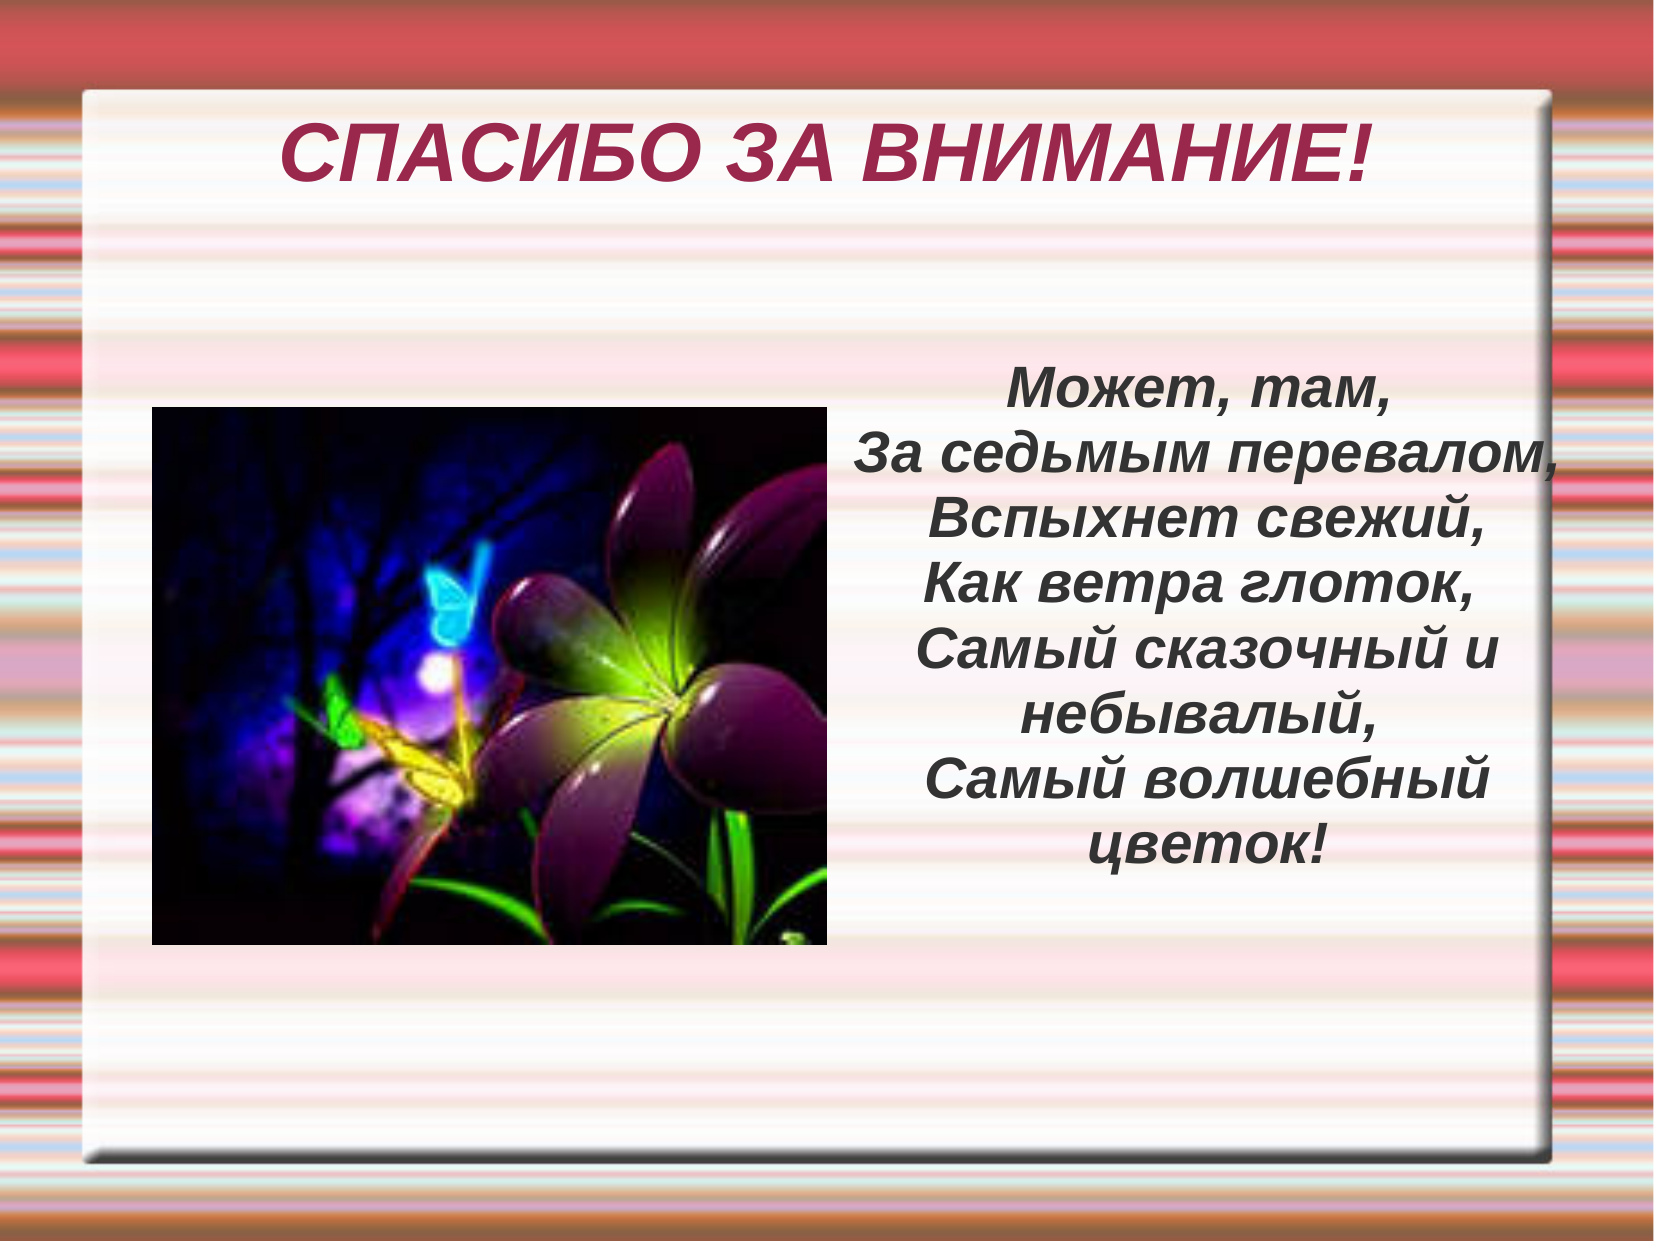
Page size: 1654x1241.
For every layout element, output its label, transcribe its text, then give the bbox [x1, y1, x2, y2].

list Может, там, За седьмым перевалом, Вспыхнет свежий, Как ветра глоток, Самый сказочный и небывалый, Самый волшебный цветок! [845, 290, 1572, 1094]
title СПАСИБО ЗА ВНИМАНИЕ! [82, 56, 1571, 250]
picture [0, 0, 1654, 1241]
